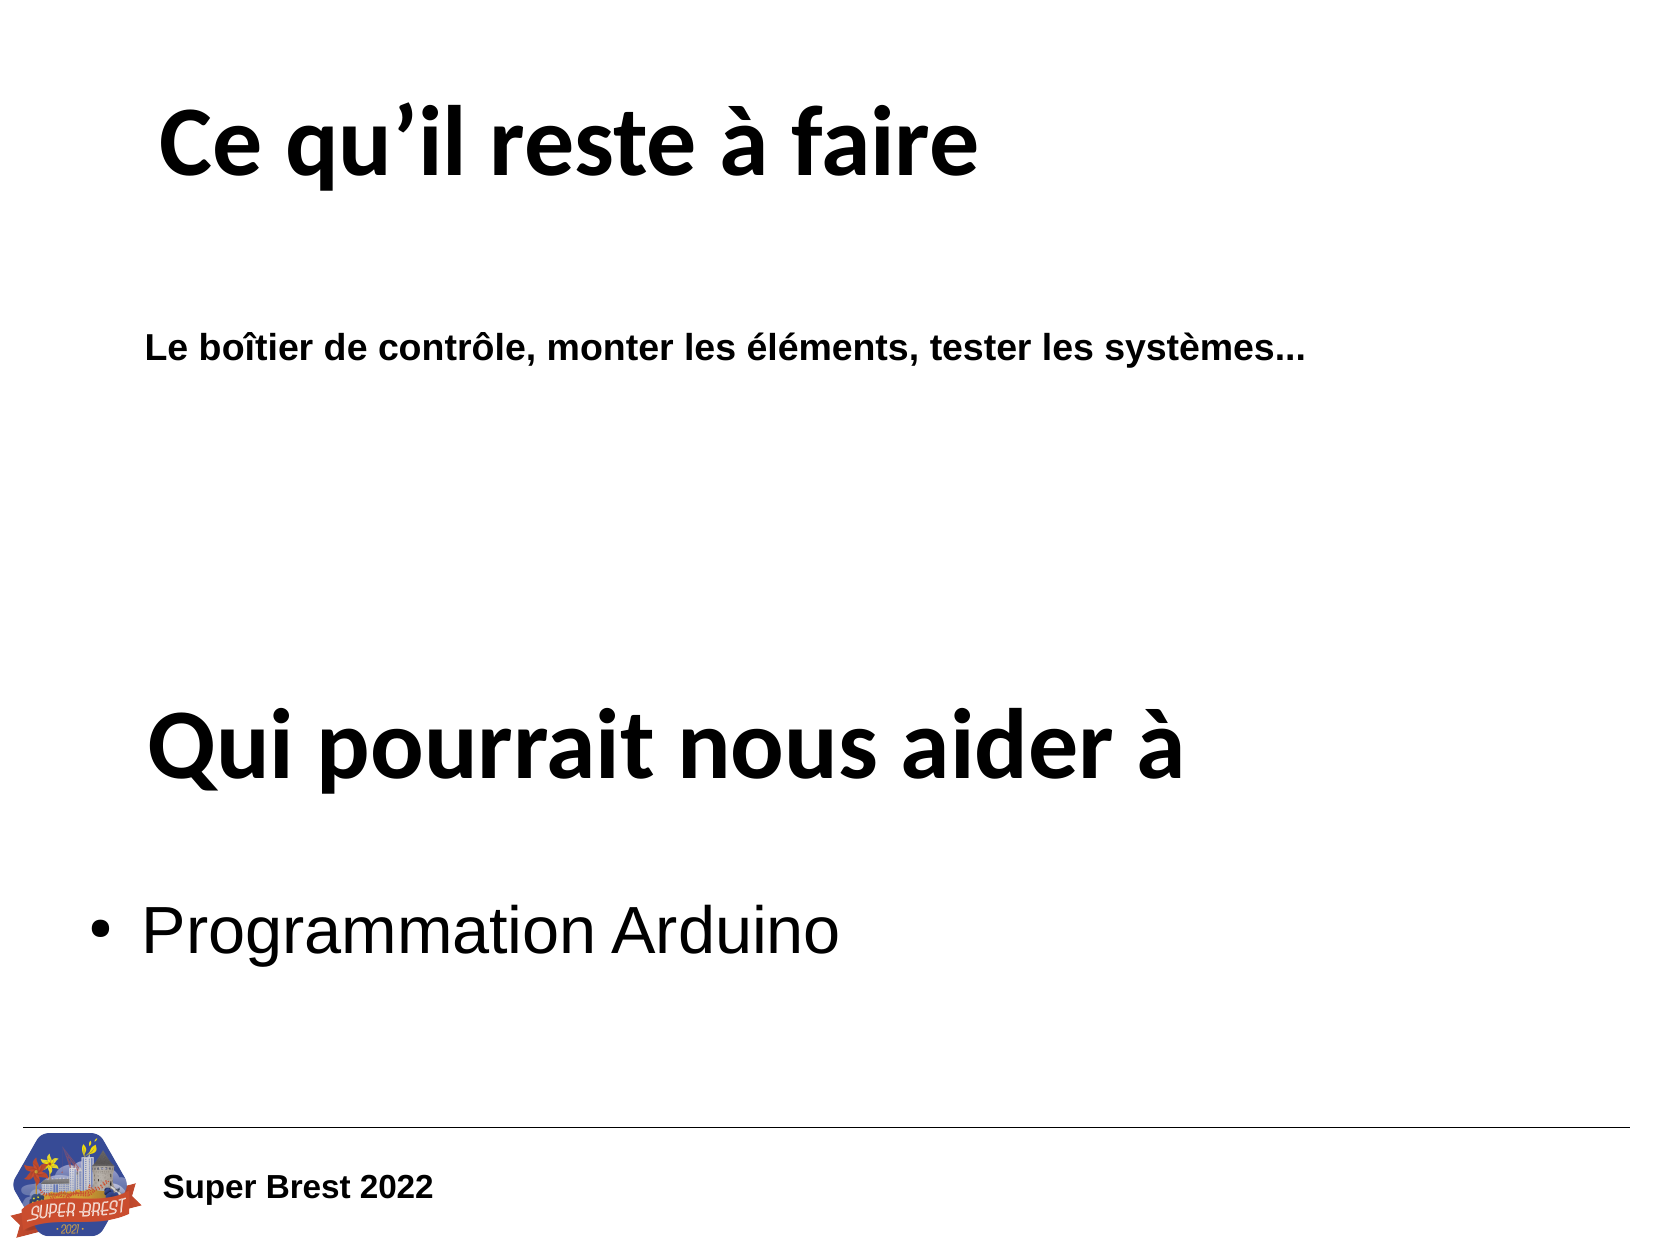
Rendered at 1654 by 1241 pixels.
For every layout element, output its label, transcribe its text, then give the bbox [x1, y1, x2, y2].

list Programmation Arduino [70, 892, 1560, 993]
title Qui pourrait nous aider à [0, 649, 1607, 857]
text_box Le boîtier de contrôle, monter les éléments, tester les systèmes... [129, 318, 1432, 603]
text_box Super Brest 2022 [147, 1160, 1070, 1241]
picture [10, 1133, 142, 1238]
title Ce qu’il reste à faire [11, 47, 1347, 255]
